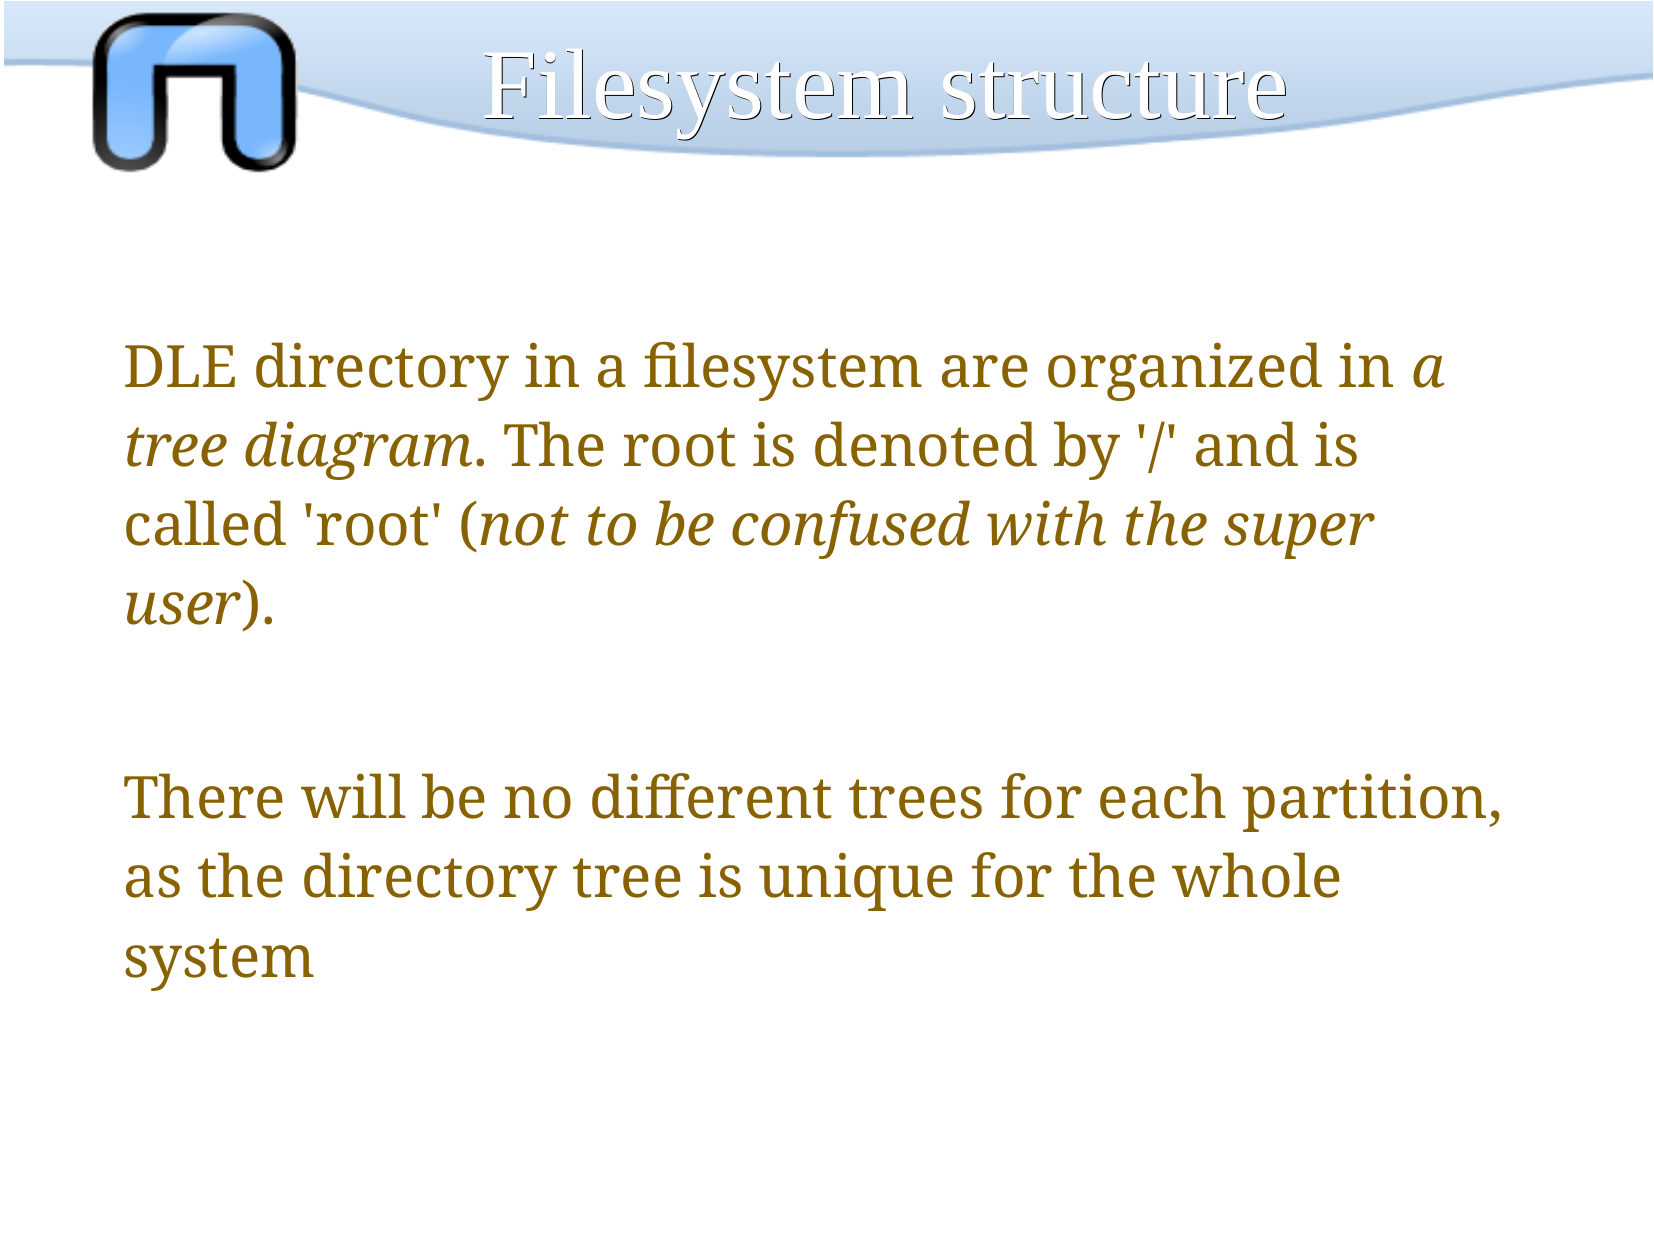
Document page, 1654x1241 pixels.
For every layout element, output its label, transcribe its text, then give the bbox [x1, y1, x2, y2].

picture [0, 0, 1654, 1241]
list DLE directory in a filesystem are organized in a tree diagram. The root is denoted by '/' and is called 'root' (not to be confused with the super user). There will be no different trees for each partition, as the directory tree is unique for the whole system [123, 324, 1536, 1107]
text_box Filesystem structure [472, 29, 1300, 266]
